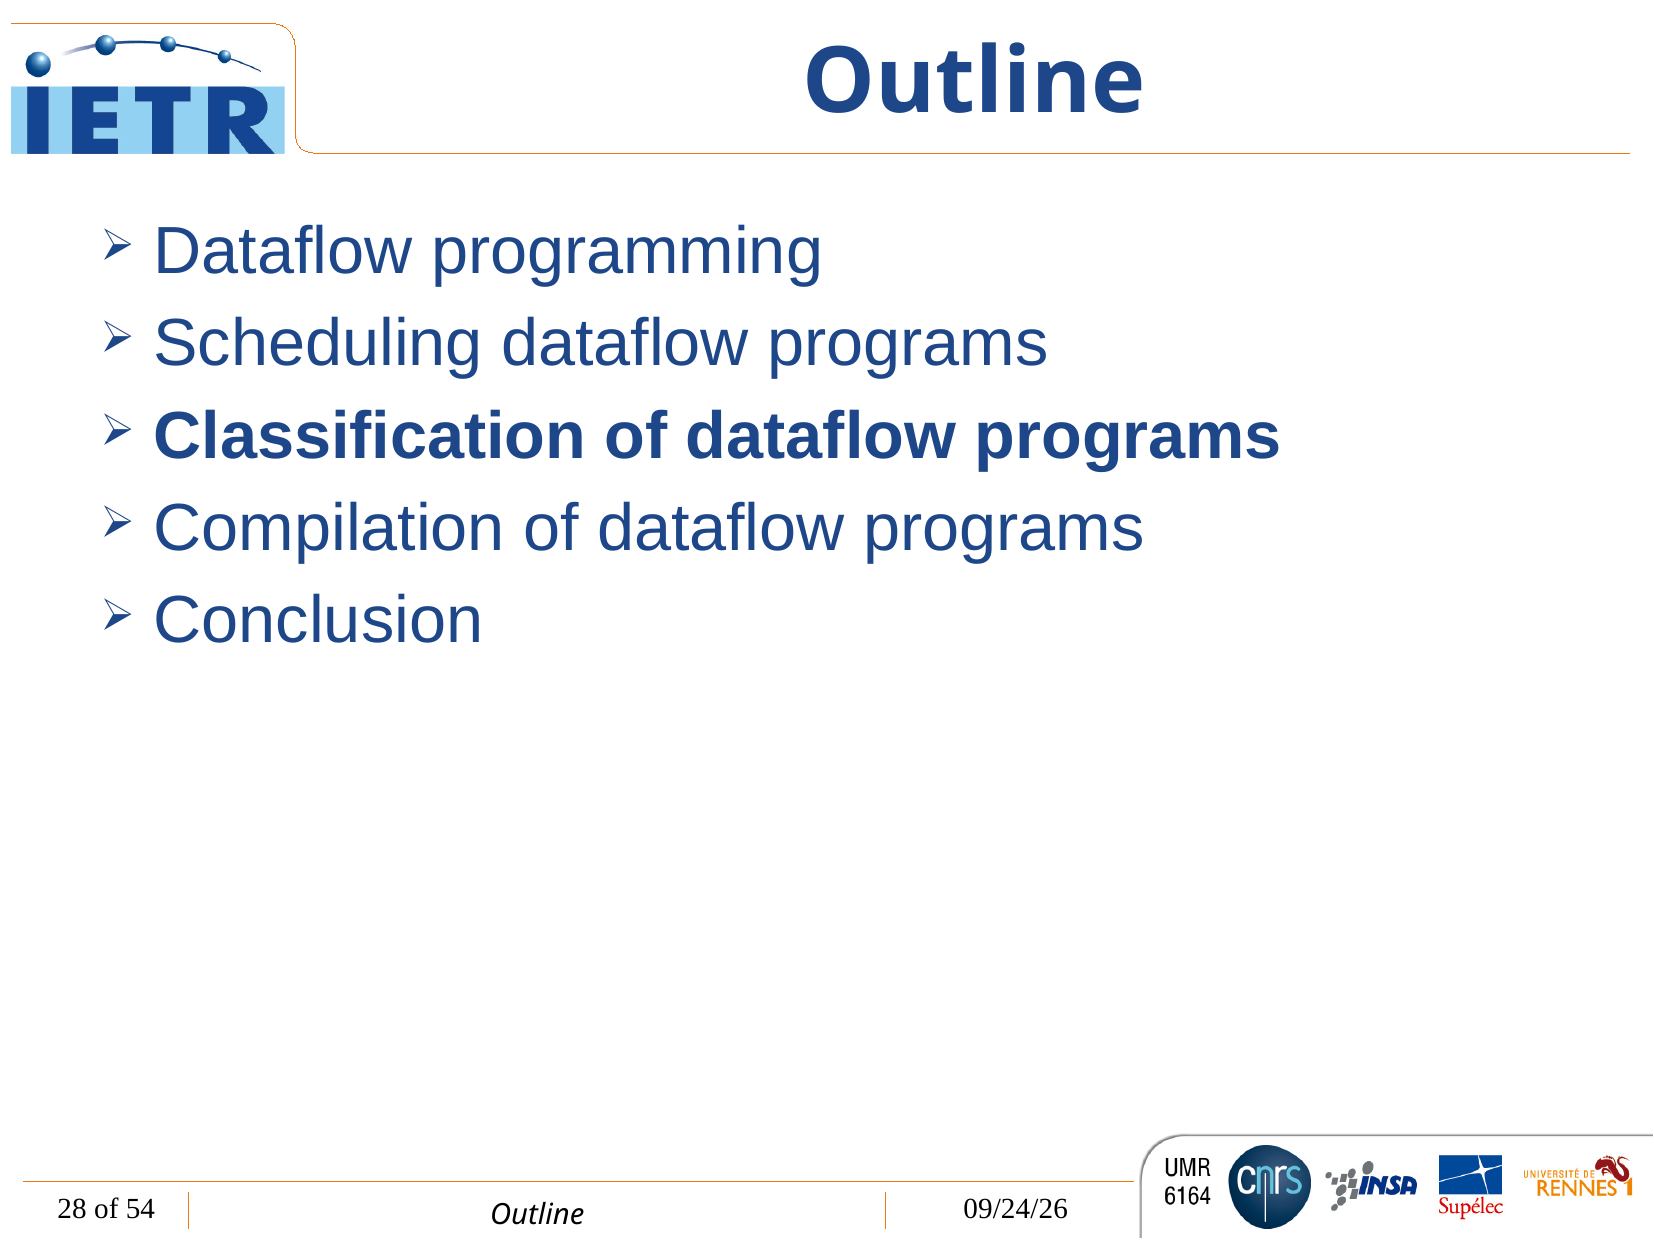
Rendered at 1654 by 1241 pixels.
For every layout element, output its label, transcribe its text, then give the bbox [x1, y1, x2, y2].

picture [1139, 1133, 1653, 1238]
title Outline [295, 0, 1654, 154]
picture [11, 35, 285, 154]
list Dataflow programming Scheduling dataflow programs Classification of dataflow programs Compilation of dataflow programs Conclusion [82, 212, 1571, 1094]
